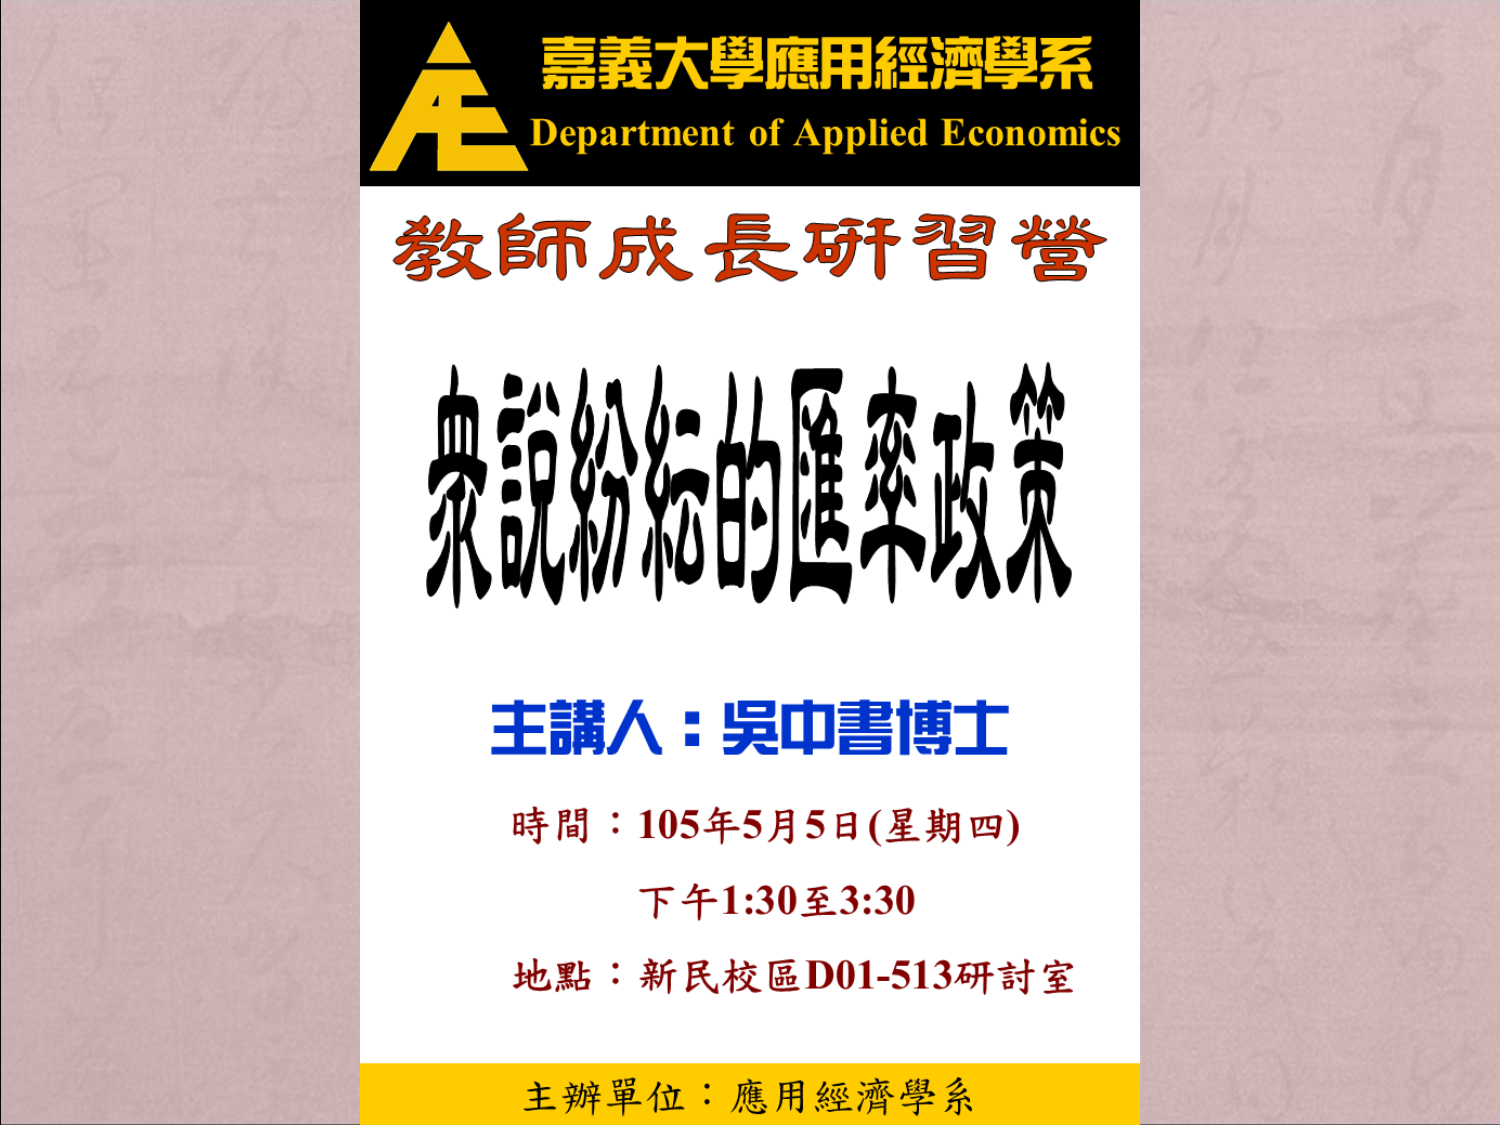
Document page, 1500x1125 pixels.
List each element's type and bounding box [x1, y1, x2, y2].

picture [360, 0, 1140, 1125]
